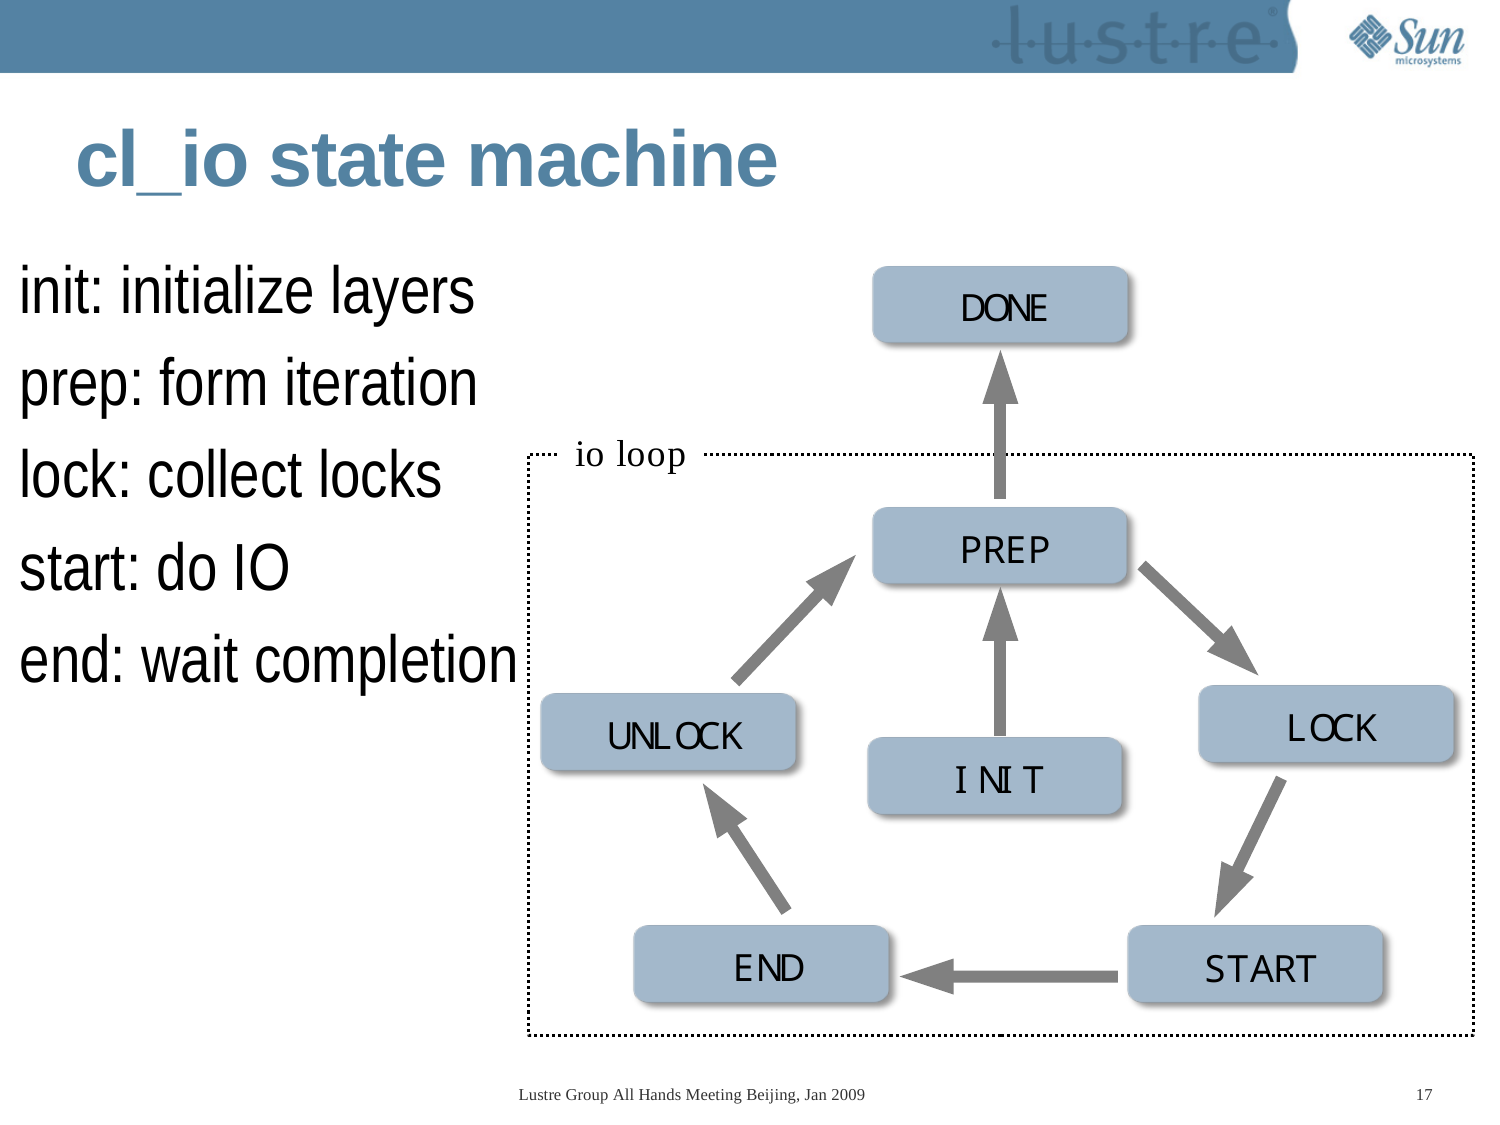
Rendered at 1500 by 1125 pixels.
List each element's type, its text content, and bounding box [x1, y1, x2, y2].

picture [0, 0, 1500, 91]
title cl_io state machine [75, 123, 1437, 227]
chart [526, 262, 1500, 1041]
list init: initialize layers prep: form iteration lock: collect locks start: do IO end: wait completion [0, 260, 526, 1051]
